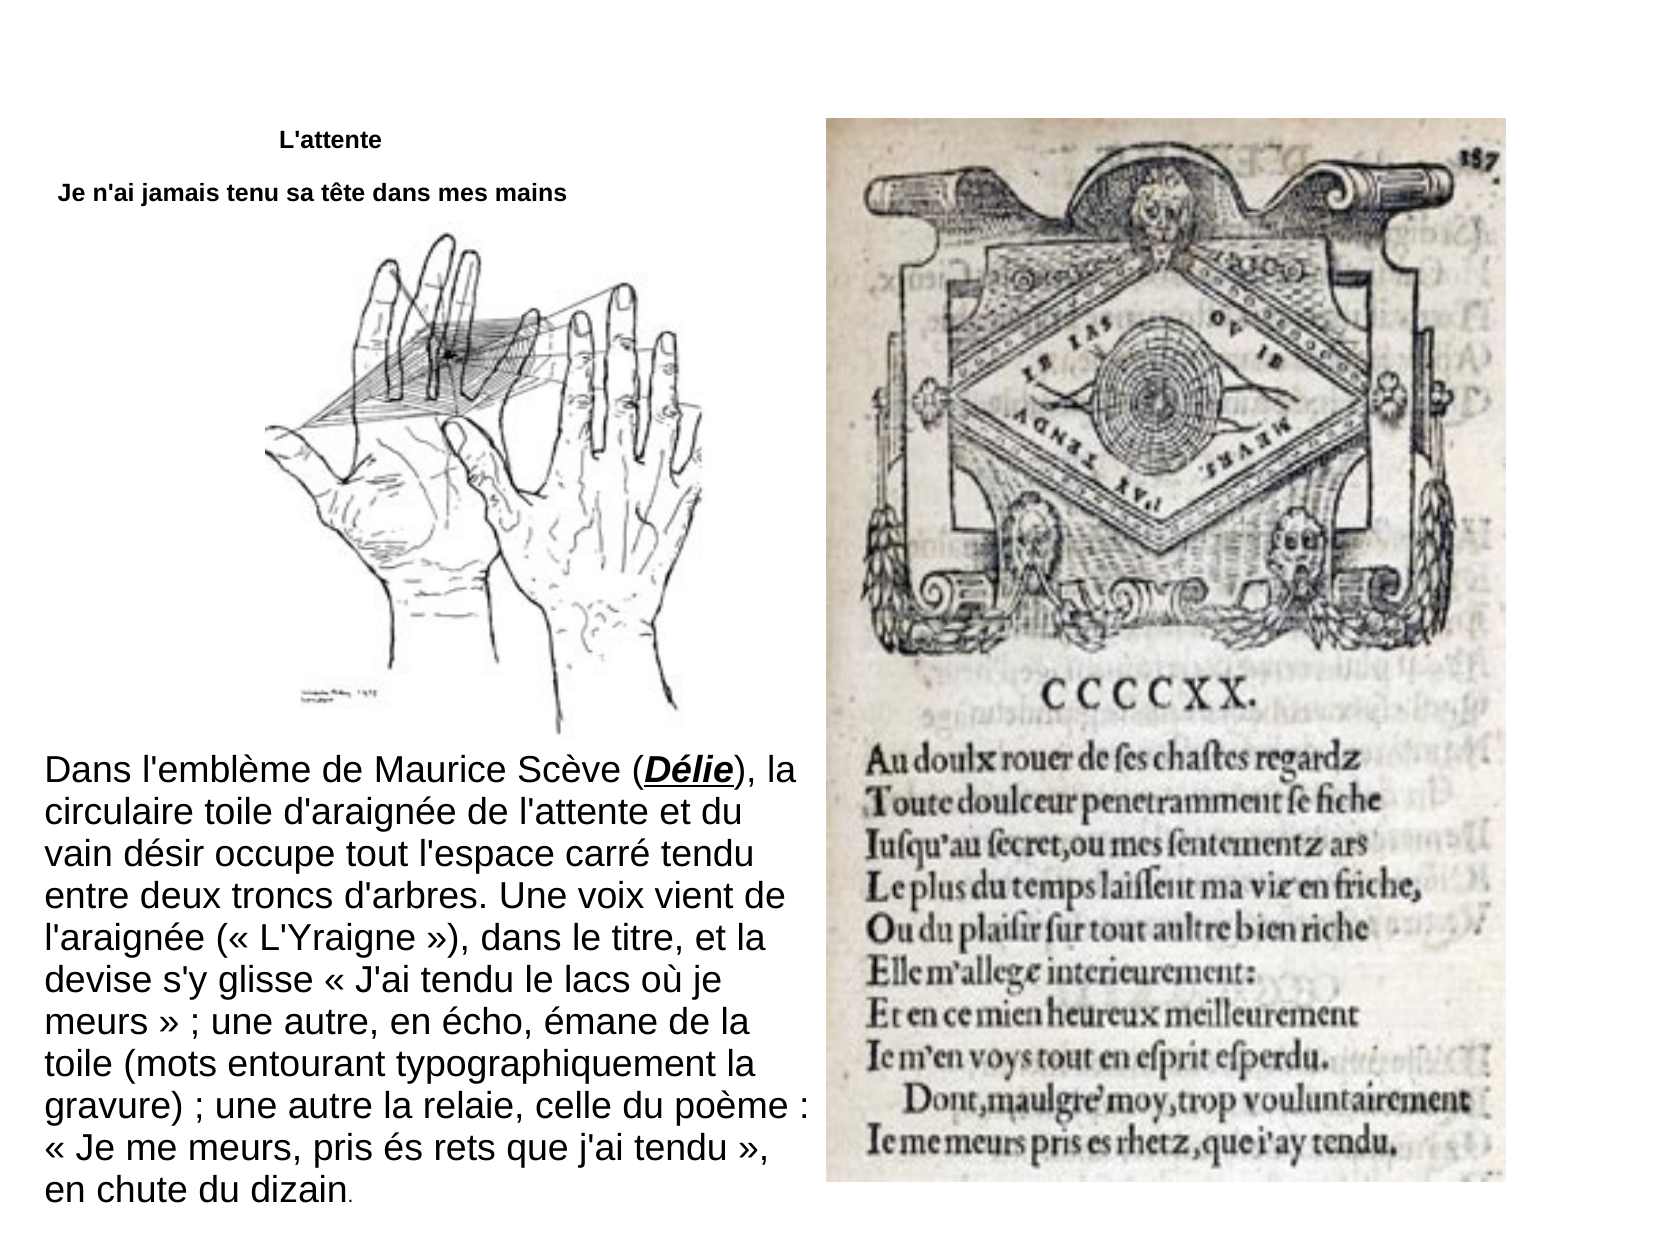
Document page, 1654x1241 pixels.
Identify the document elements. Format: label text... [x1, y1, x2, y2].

text_box L'attente Je n'ai jamais tenu sa tête dans mes mains [42, 118, 591, 266]
picture [826, 118, 1506, 1182]
picture [265, 206, 709, 739]
text_box Dans l'emblème de Maurice Scève (Délie), la circulaire toile d'araignée de l'attente et du vain désir occupe tout l'espace carré tendu entre deux troncs d'arbres. Une voix vient de l'araignée (« L'Yraigne »), dans le titre, et la devise s'y glisse « J'ai tendu le lacs où je meurs » ; une autre, en écho, émane de la toile (mots entourant typographiquement la gravure) ; une autre la relaie, celle du poème : « Je me meurs, pris és rets que j'ai tendu », en chute du dizain. [29, 741, 827, 1218]
